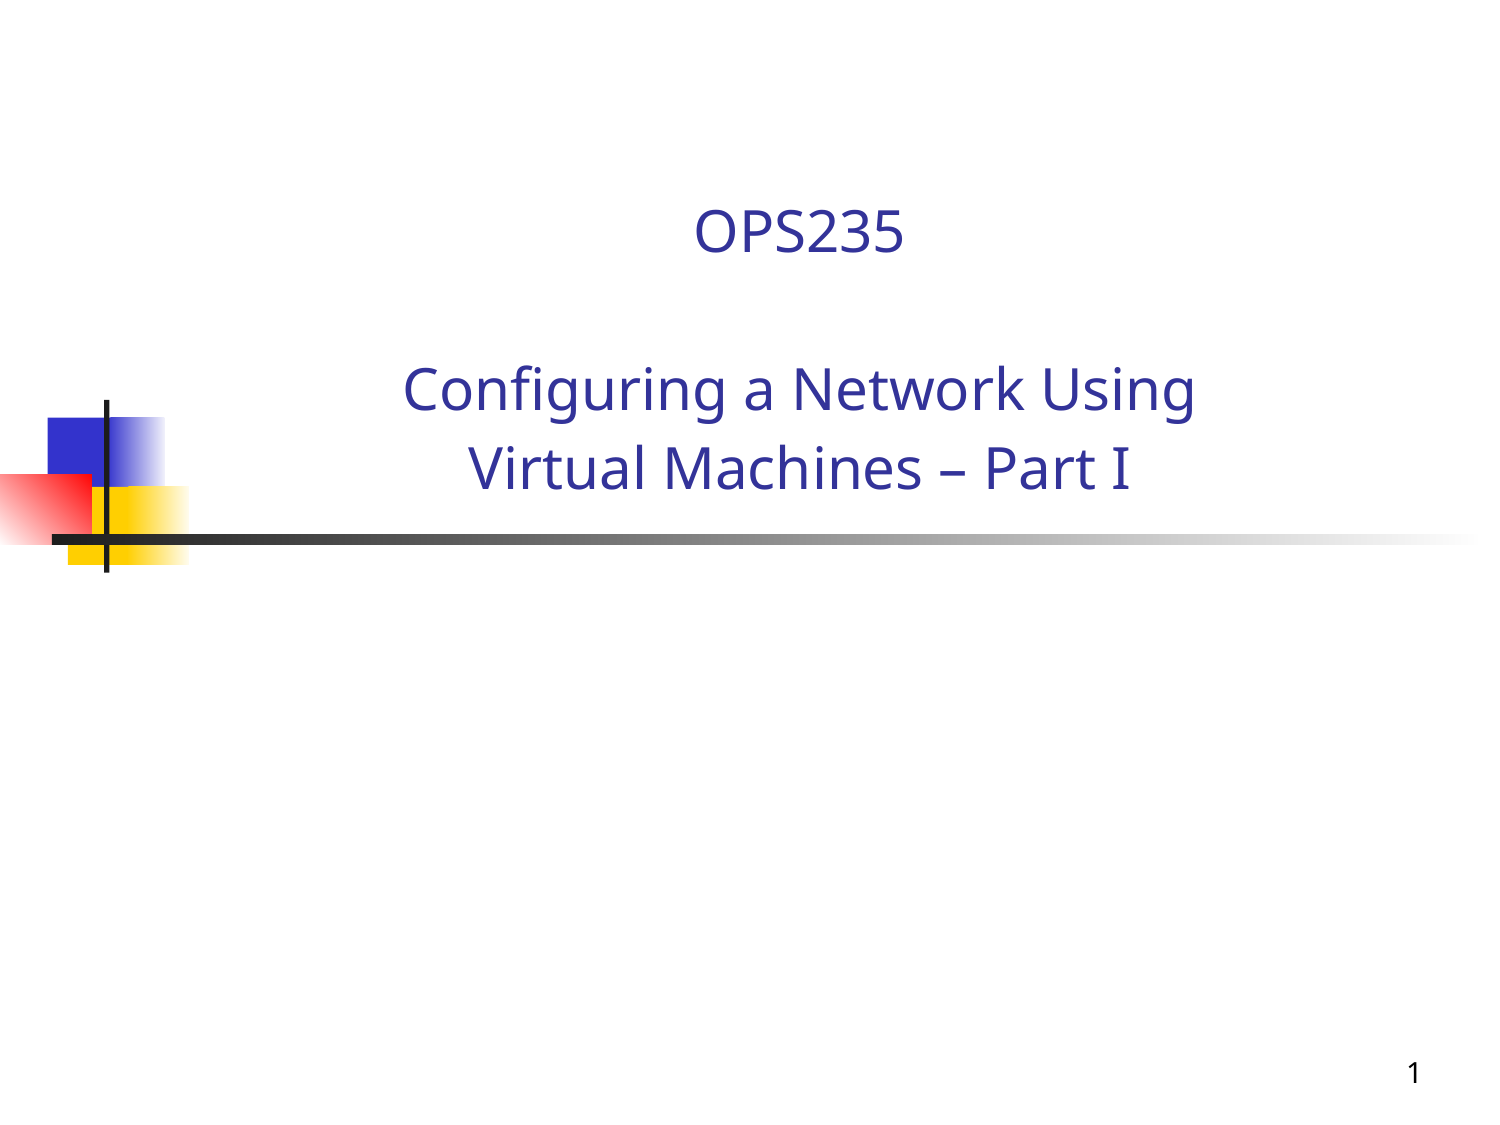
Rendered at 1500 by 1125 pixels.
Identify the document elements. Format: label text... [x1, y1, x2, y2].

title OPS235 Configuring a Network Using Virtual Machines – Part I [162, 228, 1438, 515]
